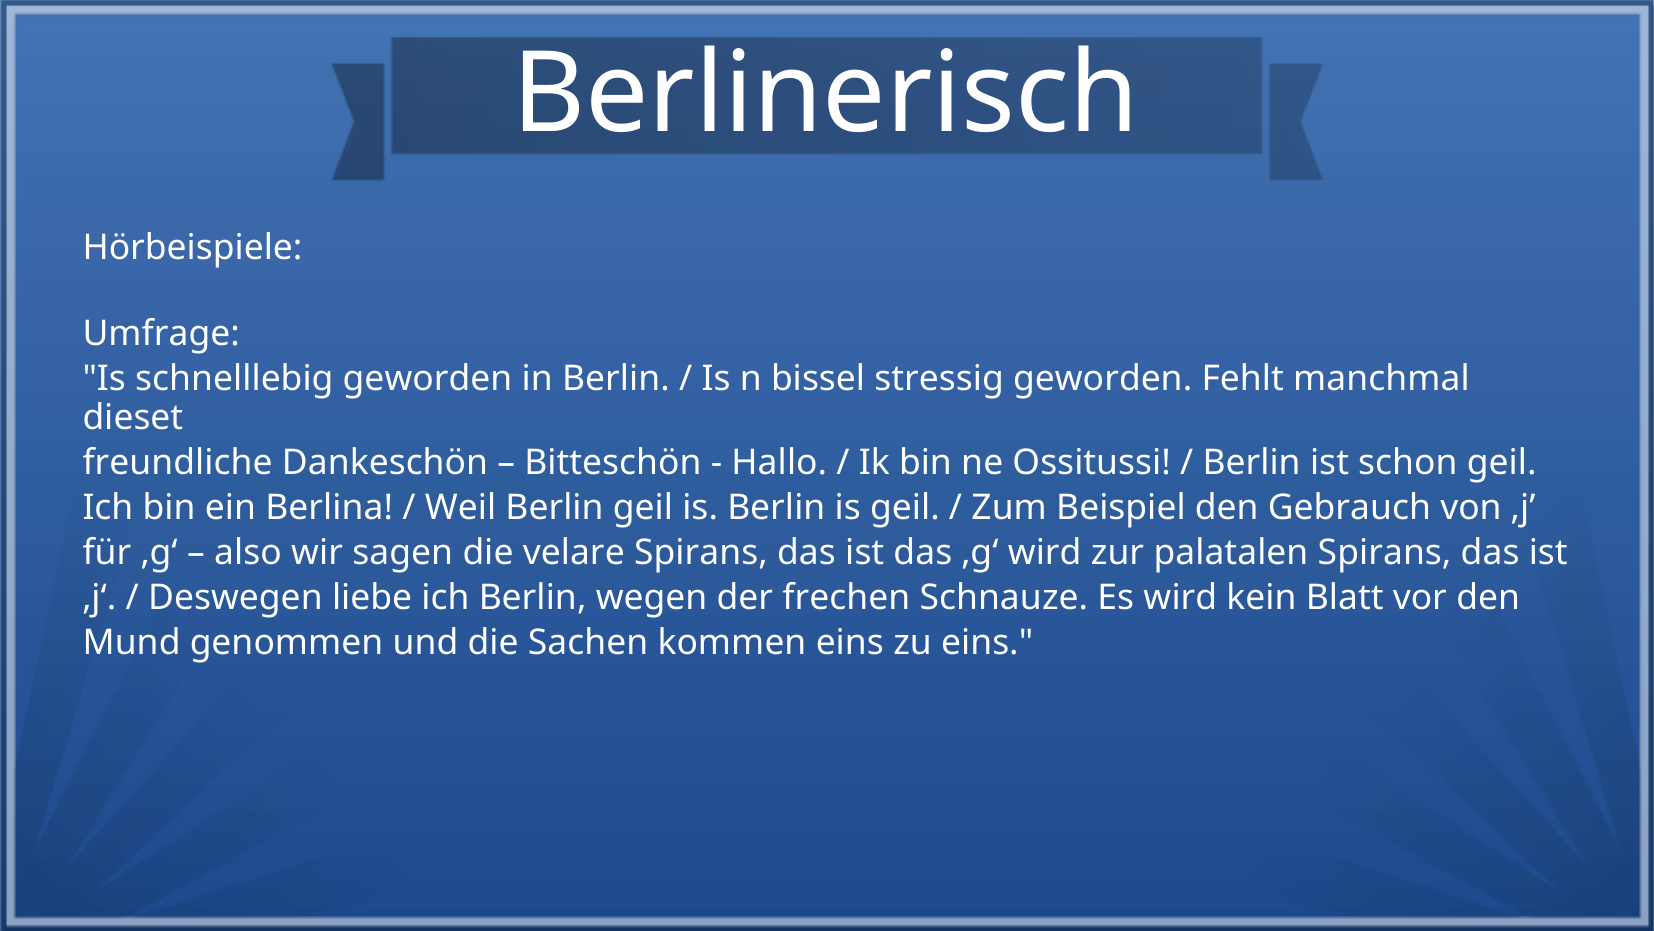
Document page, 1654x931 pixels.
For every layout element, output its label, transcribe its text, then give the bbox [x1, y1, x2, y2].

title Berlinerisch [389, 30, 1262, 157]
list Hörbeispiele: Umfrage: "Is schnelllebig geworden in Berlin. / Is n bissel stressig geworden. Fehlt manchmal dieset freundliche Dankeschön – Bitteschön - Hallo. / Ik bin ne Ossitussi! / Berlin ist schon geil. Ich bin ein Berlina! / Weil Berlin geil is. Berlin is geil. / Zum Beispiel den Gebrauch von ‚j’ für ‚g‘ – also wir sagen die velare Spirans, das ist das ‚g‘ wird zur palatalen Spirans, das ist ‚j‘. / Deswegen liebe ich Berlin, wegen der frechen Schnauze. Es wird kein Blatt vor den Mund genommen und die Sachen kommen eins zu eins." [82, 224, 1569, 846]
picture [0, 0, 1654, 931]
